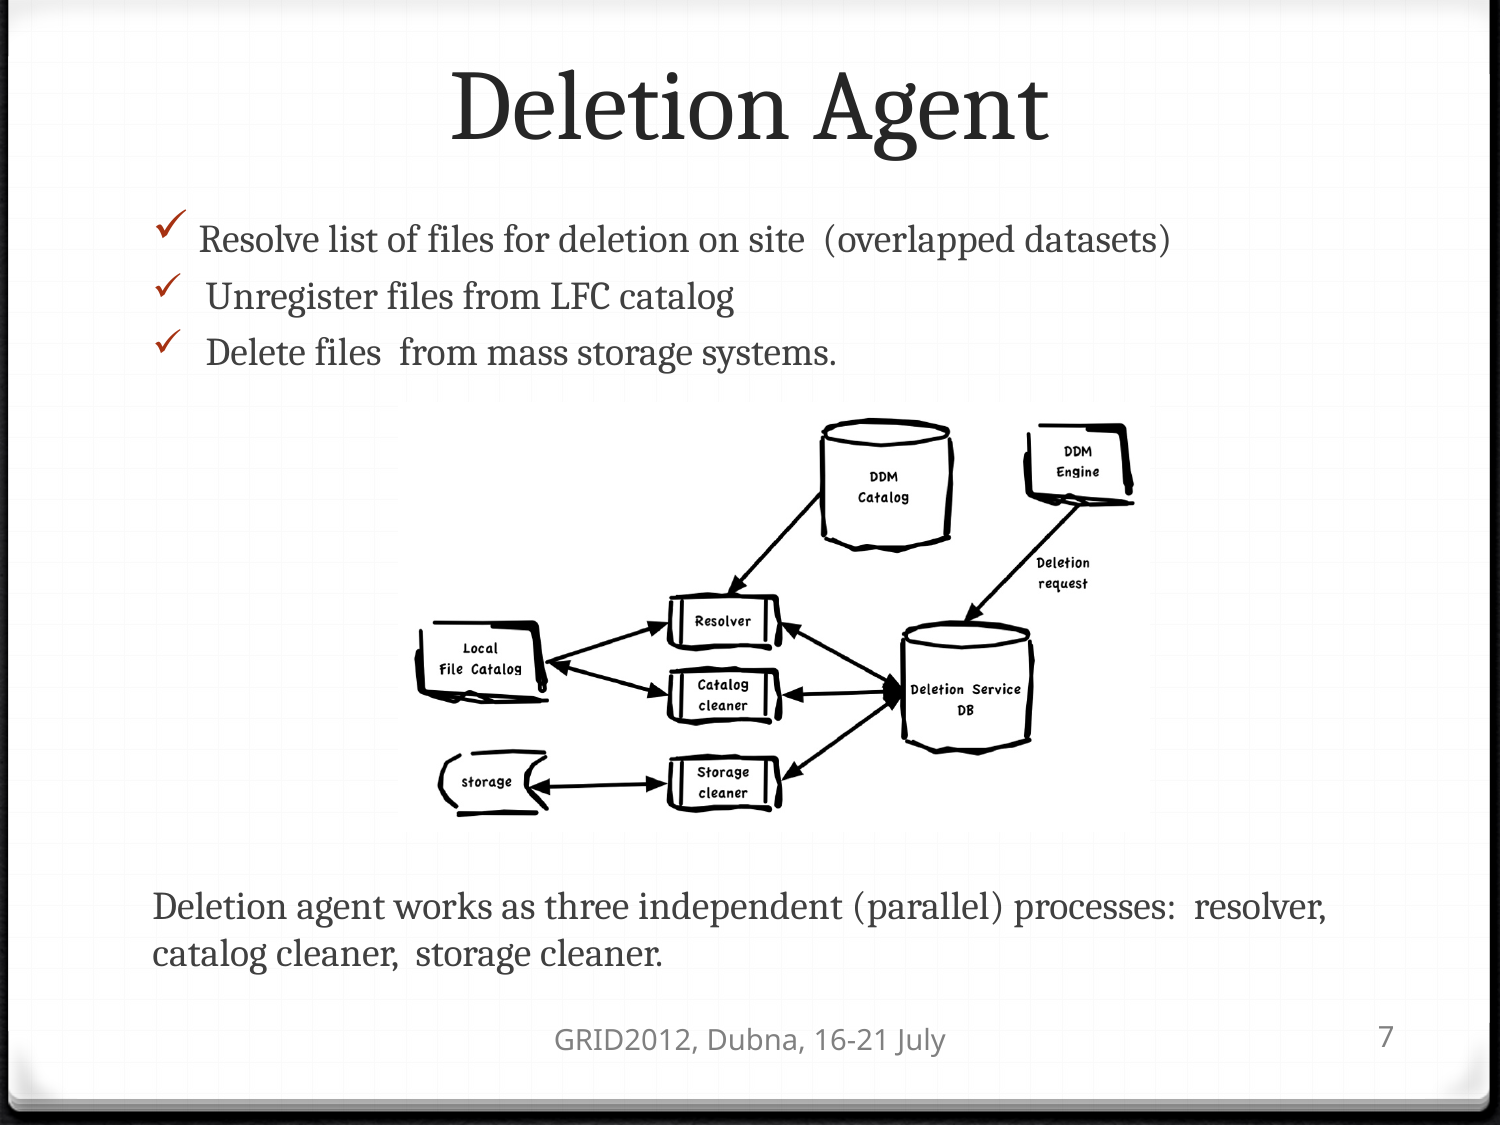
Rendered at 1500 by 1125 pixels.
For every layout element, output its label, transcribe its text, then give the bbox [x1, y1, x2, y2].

slide_number <number> [1059, 1008, 1410, 1069]
list Resolve list of files for deletion on site (overlapped datasets) Unregister files from LFC catalog Delete files from mass storage systems. Deletion agent works as three independent (parallel) processes: resolver, catalog cleaner, storage cleaner. [137, 197, 1363, 983]
title Deletion Agent [90, 0, 1410, 198]
picture [0, 0, 1500, 1125]
footer GRID2012, Dubna, 16-21 July [512, 1008, 988, 1069]
picture [398, 402, 1150, 832]
